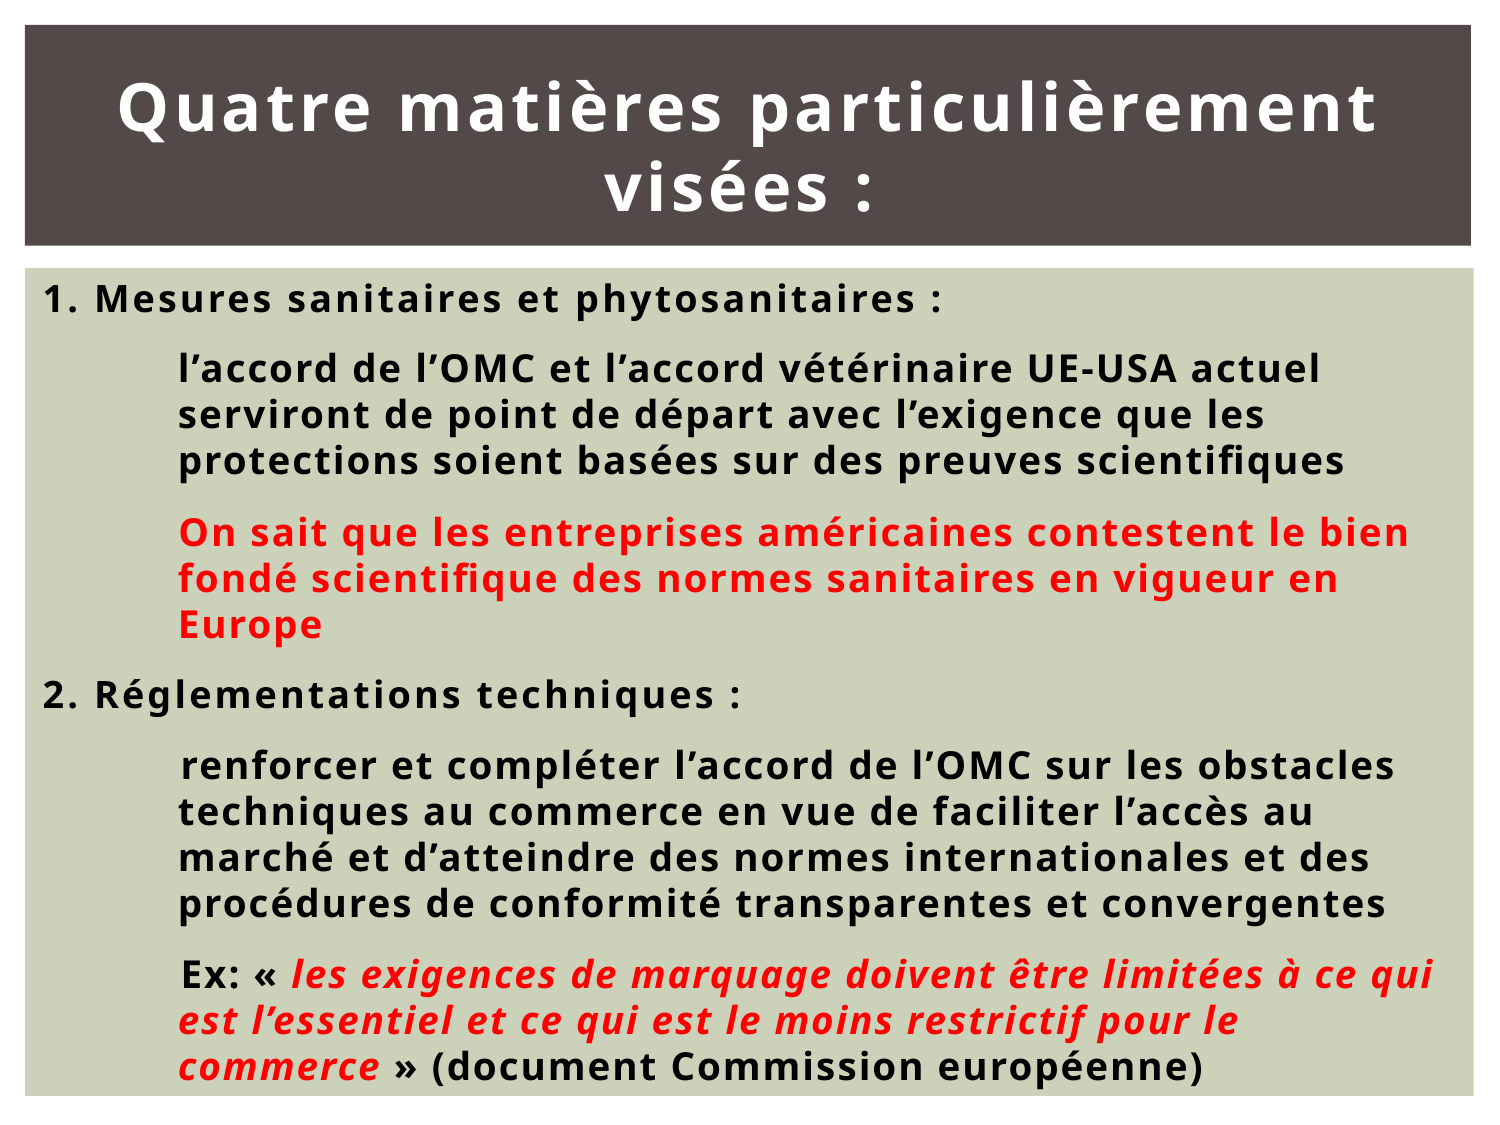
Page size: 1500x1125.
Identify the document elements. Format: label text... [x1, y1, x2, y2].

list 1. Mesures sanitaires et phytosanitaires : l’accord de l’OMC et l’accord vétérinaire UE-USA actuel serviront de point de départ avec l’exigence que les protections soient basées sur des preuves scientifiques On sait que les entreprises américaines contestent le bien fondé scientifique des normes sanitaires en vigueur en Europe 2. Réglementations techniques : renforcer et compléter l’accord de l’OMC sur les obstacles techniques au commerce en vue de faciliter l’accès au marché et d’atteindre des normes internationales et des procédures de conformité transparentes et convergentes Ex: « les exigences de marquage doivent être limitées à ce qui est l’essentiel et ce qui est le moins restrictif pour le commerce » (document Commission européenne) [27, 266, 1470, 1098]
title Quatre matières particulièrement visées : [62, 58, 1438, 232]
